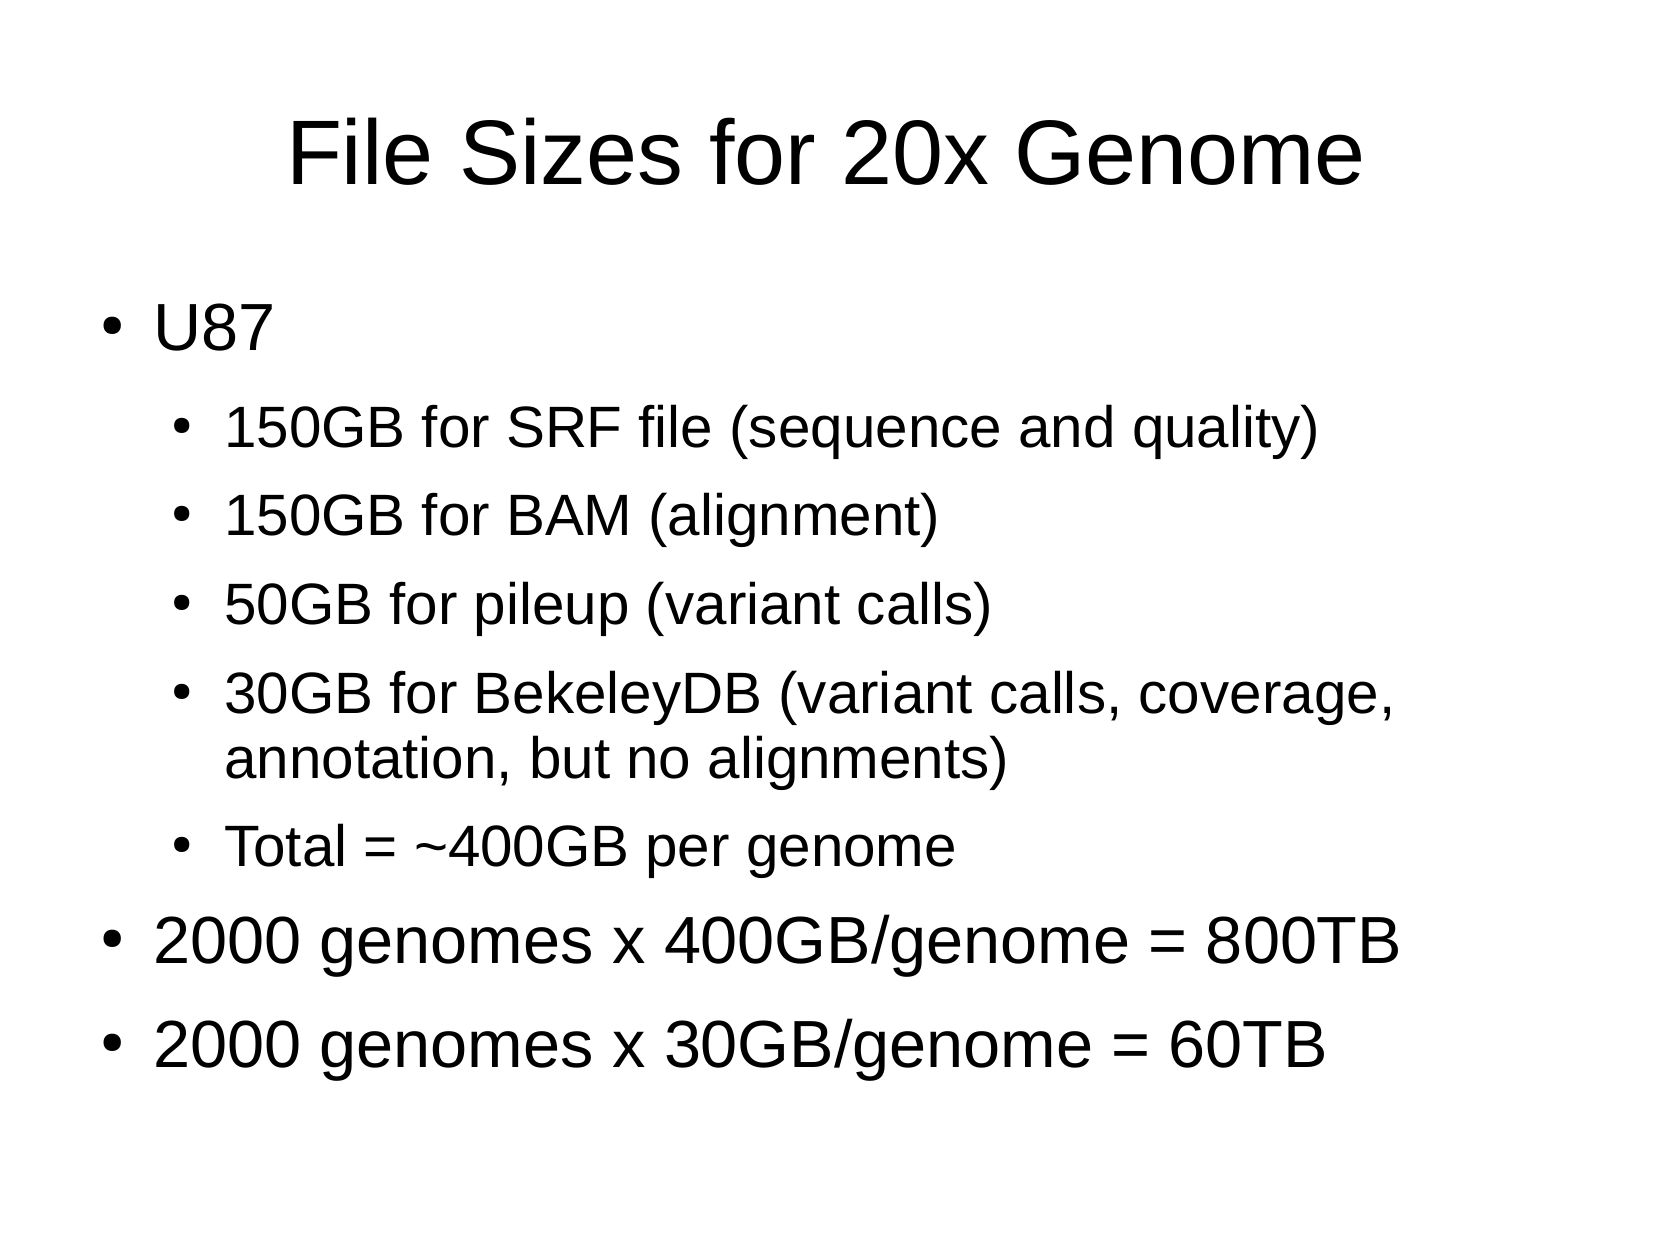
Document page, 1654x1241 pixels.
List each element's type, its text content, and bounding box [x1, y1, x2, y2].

title File Sizes for 20x Genome [82, 49, 1571, 257]
list U87 150GB for SRF file (sequence and quality) 150GB for BAM (alignment) 50GB for pileup (variant calls) 30GB for BekeleyDB (variant calls, coverage, annotation, but no alignments) Total = ~400GB per genome 2000 genomes x 400GB/genome = 800TB 2000 genomes x 30GB/genome = 60TB [82, 290, 1571, 1109]
